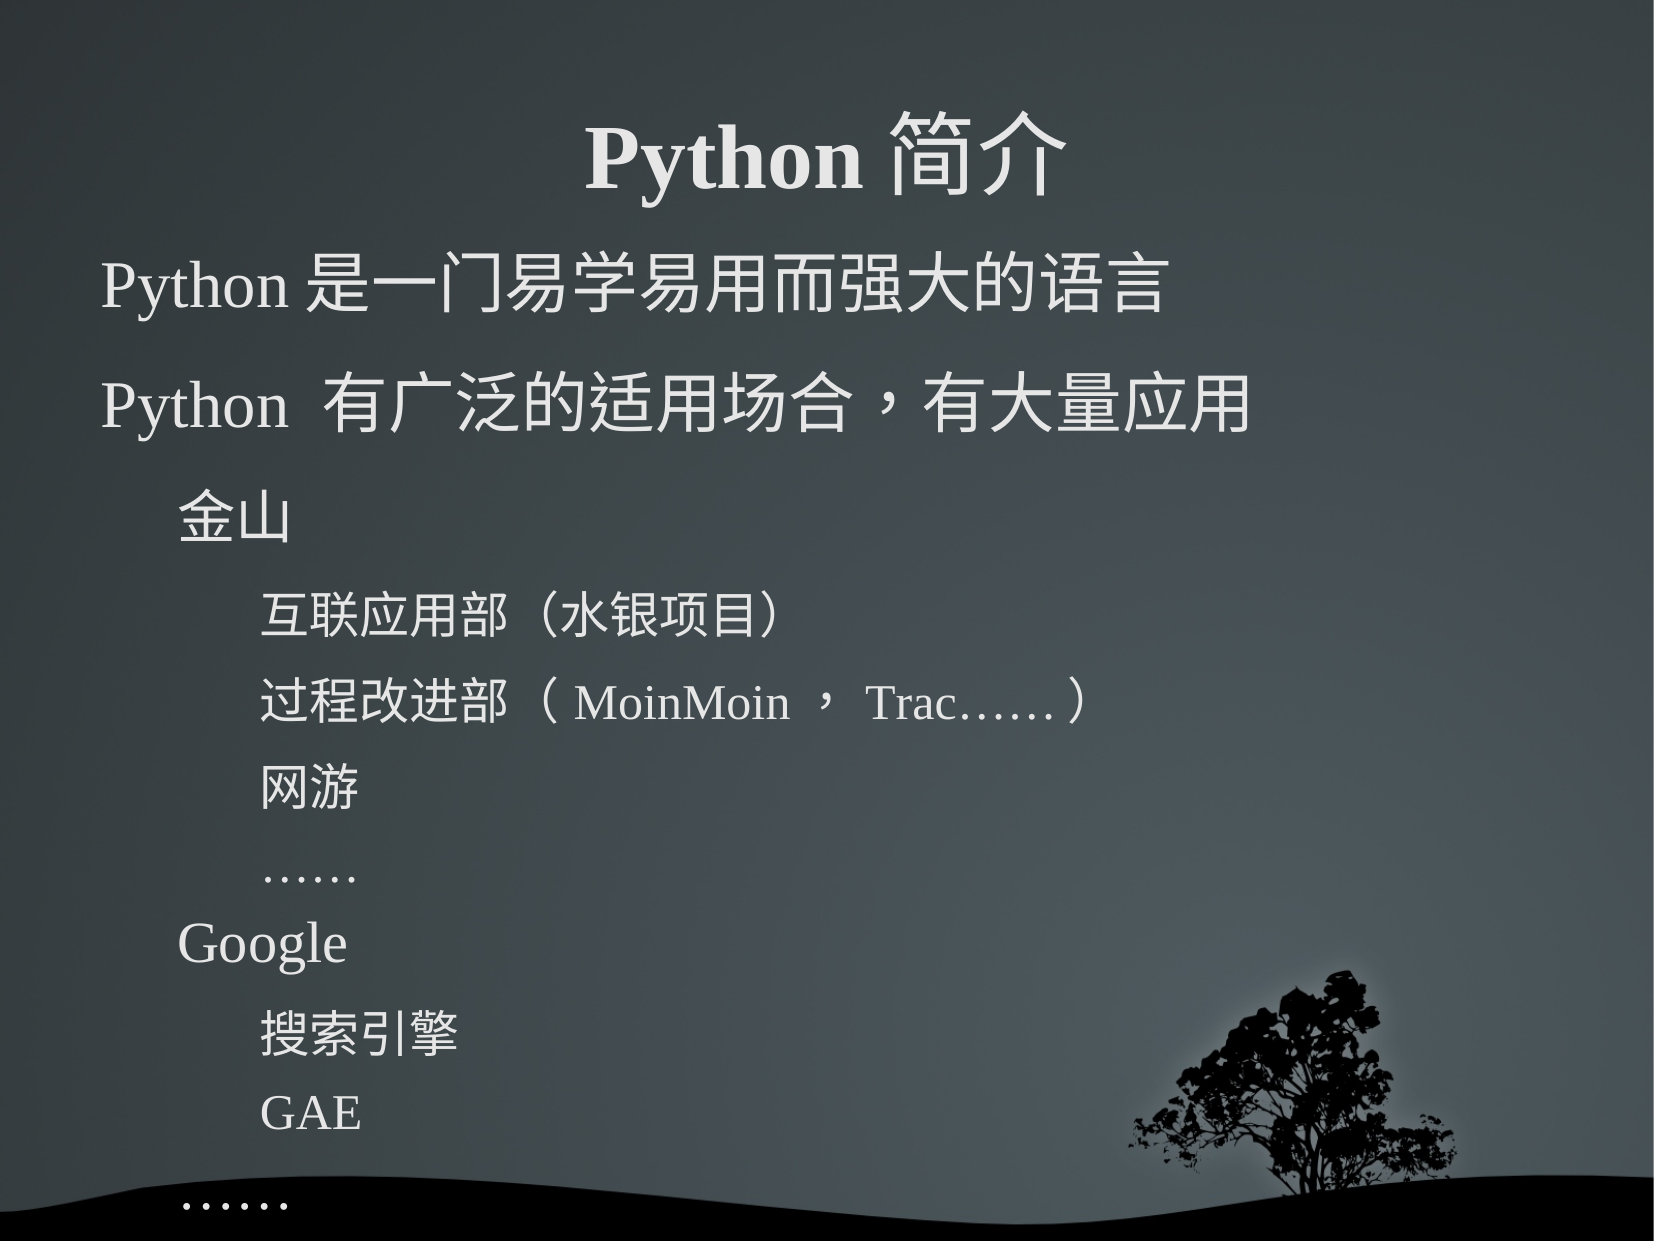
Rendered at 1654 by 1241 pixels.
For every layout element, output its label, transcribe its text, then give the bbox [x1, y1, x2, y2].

title Python简介 [82, 49, 1571, 236]
picture [0, 0, 1654, 1241]
list Python是一门易学易用而强大的语言 Python 有广泛的适用场合，有大量应用 金山 互联应用部（水银项目） 过程改进部（MoinMoin，Trac……） 网游 …… Google 搜索引擎 GAE …… [82, 236, 1571, 1208]
